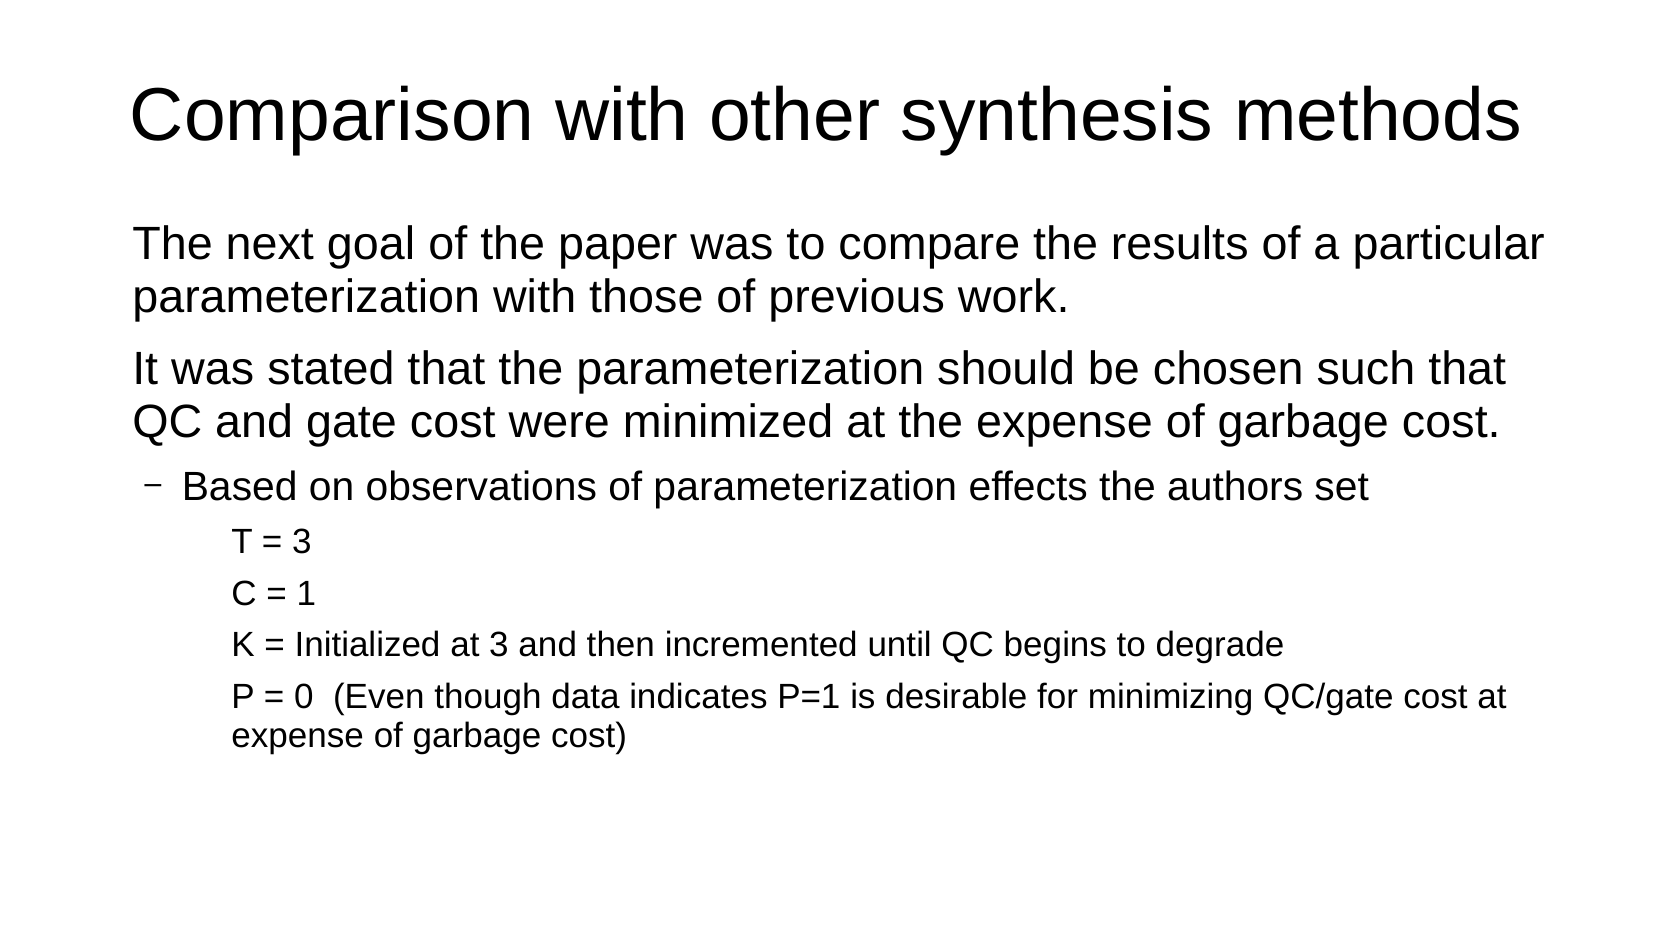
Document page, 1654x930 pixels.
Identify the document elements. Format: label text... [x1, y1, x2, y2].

list The next goal of the paper was to compare the results of a particular parameterization with those of previous work. It was stated that the parameterization should be chosen such that QC and gate cost were minimized at the expense of garbage cost. Based on observations of parameterization effects the authors set T = 3 C = 1 K = Initialized at 3 and then incremented until QC begins to degrade P = 0 (Even though data indicates P=1 is desirable for minimizing QC/gate cost at expense of garbage cost) [82, 217, 1571, 757]
title Comparison with other synthesis methods [82, 37, 1571, 193]
